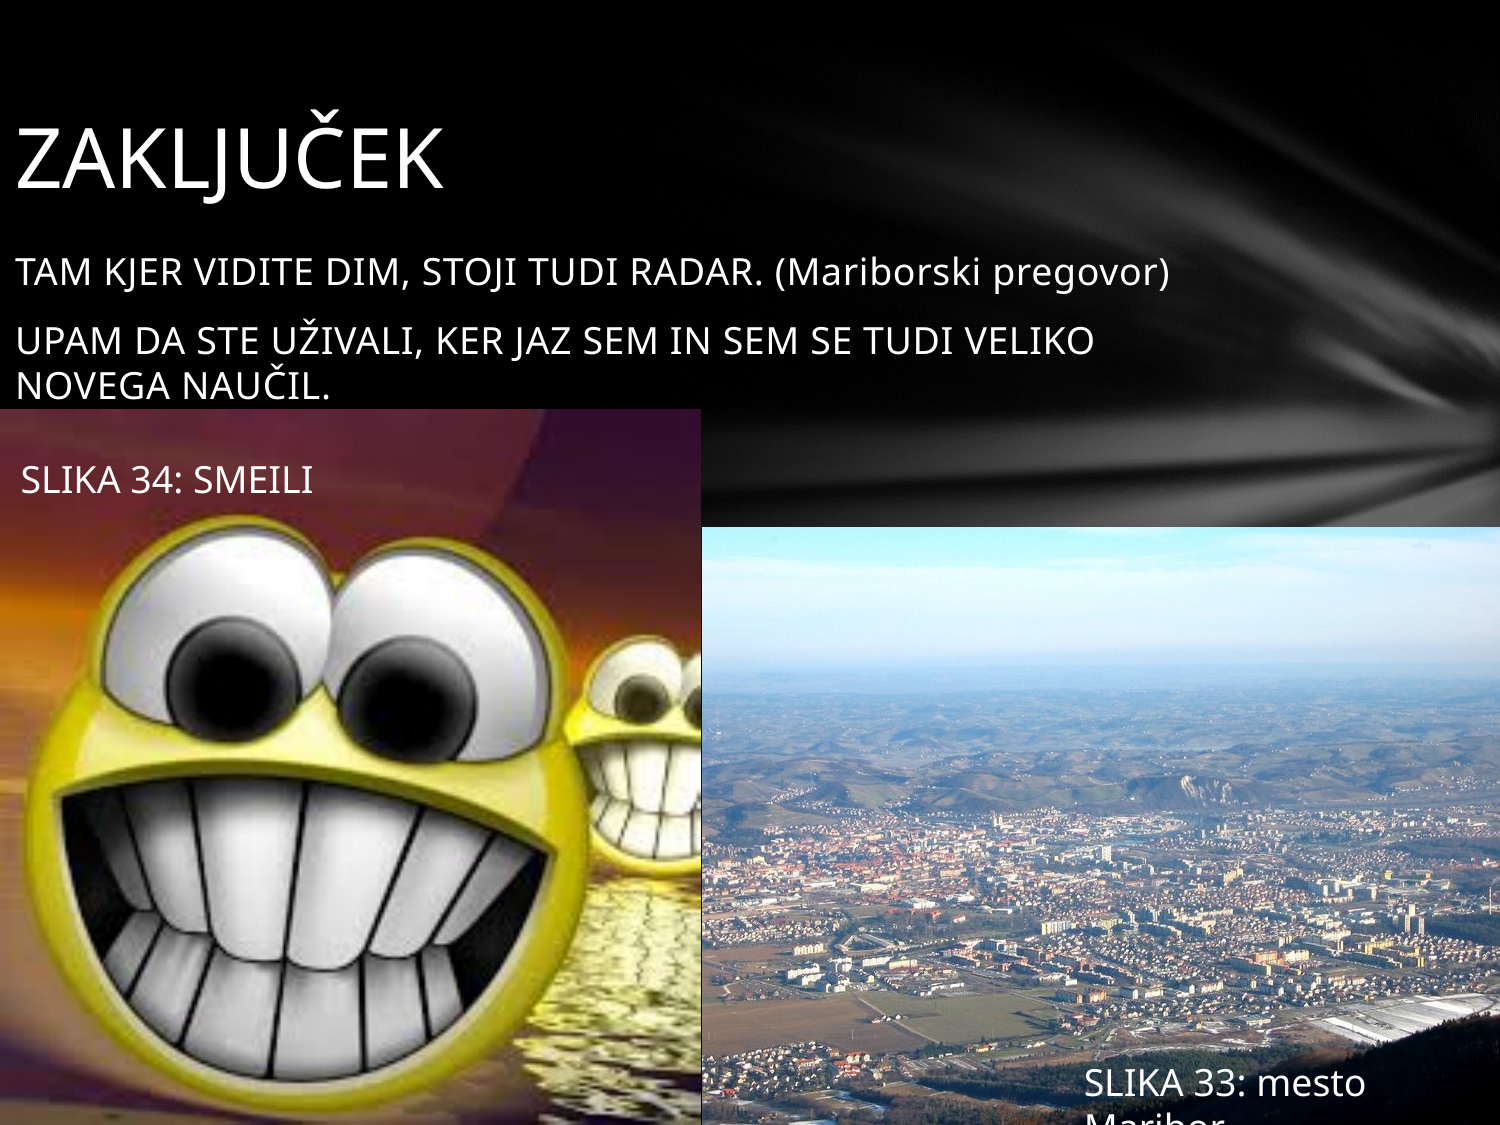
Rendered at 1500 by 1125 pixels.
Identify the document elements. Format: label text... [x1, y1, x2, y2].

picture [0, 0, 1500, 1125]
text_box SLIKA 33: mesto Maribor [1068, 1051, 1500, 1125]
list TAM KJER VIDITE DIM, STOJI TUDI RADAR. (Mariborski pregovor) UPAM DA STE UŽIVALI, KER JAZ SEM IN SEM SE TUDI VELIKO NOVEGA NAUČIL. [0, 240, 1260, 1015]
text_box SLIKA 34: SMEILI [5, 448, 331, 509]
title ZAKLJUČEK [0, 37, 1260, 213]
